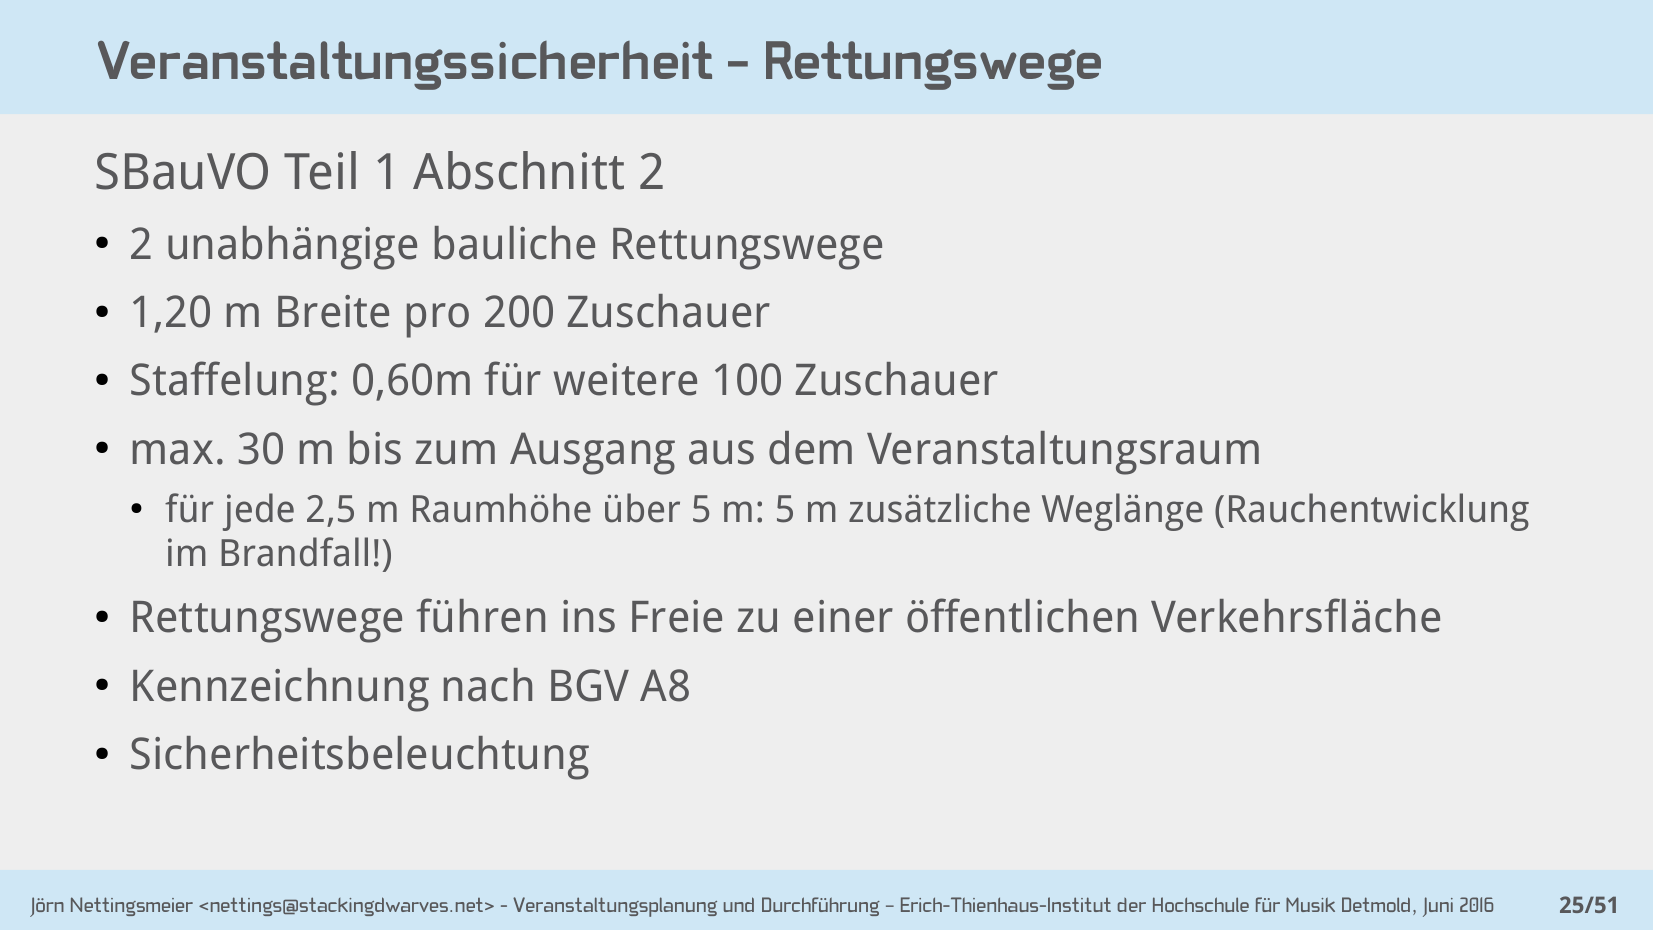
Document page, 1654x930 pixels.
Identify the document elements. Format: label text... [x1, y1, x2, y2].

list SBauVO Teil 1 Abschnitt 2 2 unabhängige bauliche Rettungswege 1,20 m Breite pro 200 Zuschauer Staffelung: 0,60m für weitere 100 Zuschauer max. 30 m bis zum Ausgang aus dem Veranstaltungsraum für jede 2,5 m Raumhöhe über 5 m: 5 m zusätzliche Weglänge (Rauchentwicklung im Brandfall!) Rettungswege führen ins Freie zu einer öffentlichen Verkehrsfläche Kennzeichnung nach BGV A8 Sicherheitsbeleuchtung [58, 142, 1576, 876]
title Veranstaltungssicherheit – Rettungswege [97, 0, 1537, 137]
